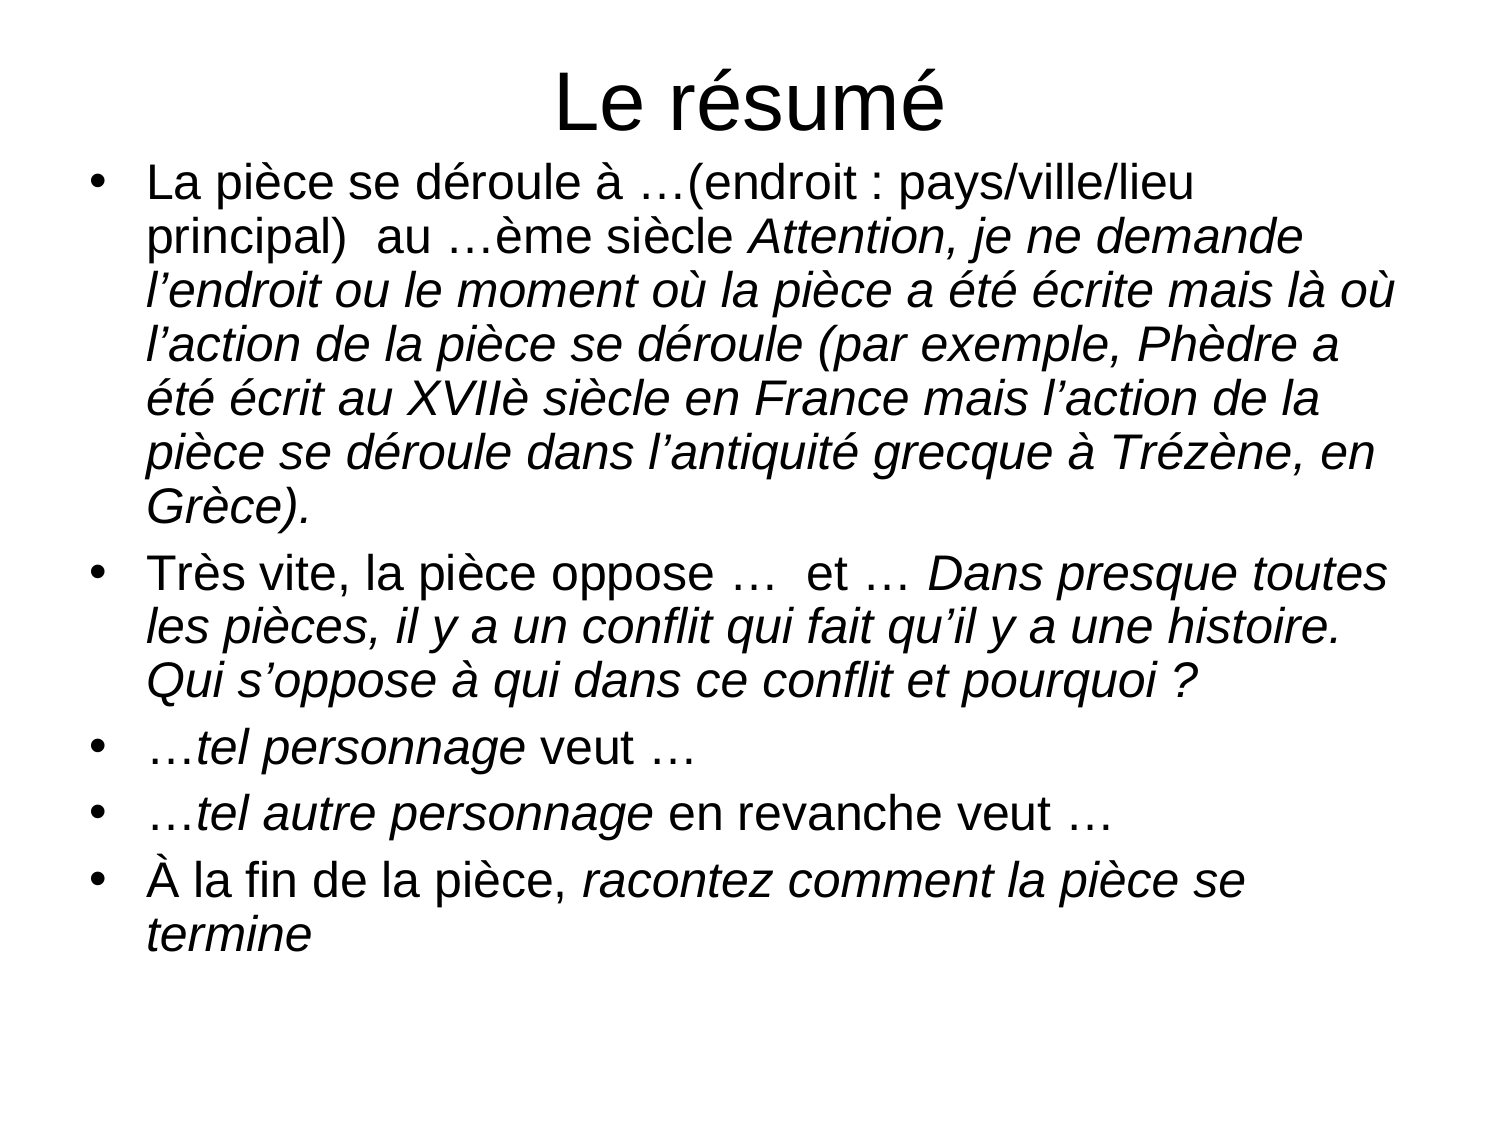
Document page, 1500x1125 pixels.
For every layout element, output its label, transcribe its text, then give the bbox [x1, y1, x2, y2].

list La pièce se déroule à …(endroit : pays/ville/lieu principal) au …ème siècle Attention, je ne demande l’endroit ou le moment où la pièce a été écrite mais là où l’action de la pièce se déroule (par exemple, Phèdre a été écrit au XVIIè siècle en France mais l’action de la pièce se déroule dans l’antiquité grecque à Trézène, en Grèce). Très vite, la pièce oppose … et … Dans presque toutes les pièces, il y a un conflit qui fait qu’il y a une histoire. Qui s’oppose à qui dans ce conflit et pourquoi ? …tel personnage veut … …tel autre personnage en revanche veut … À la fin de la pièce, racontez comment la pièce se termine [75, 148, 1426, 1005]
title Le résumé [75, 45, 1426, 148]
